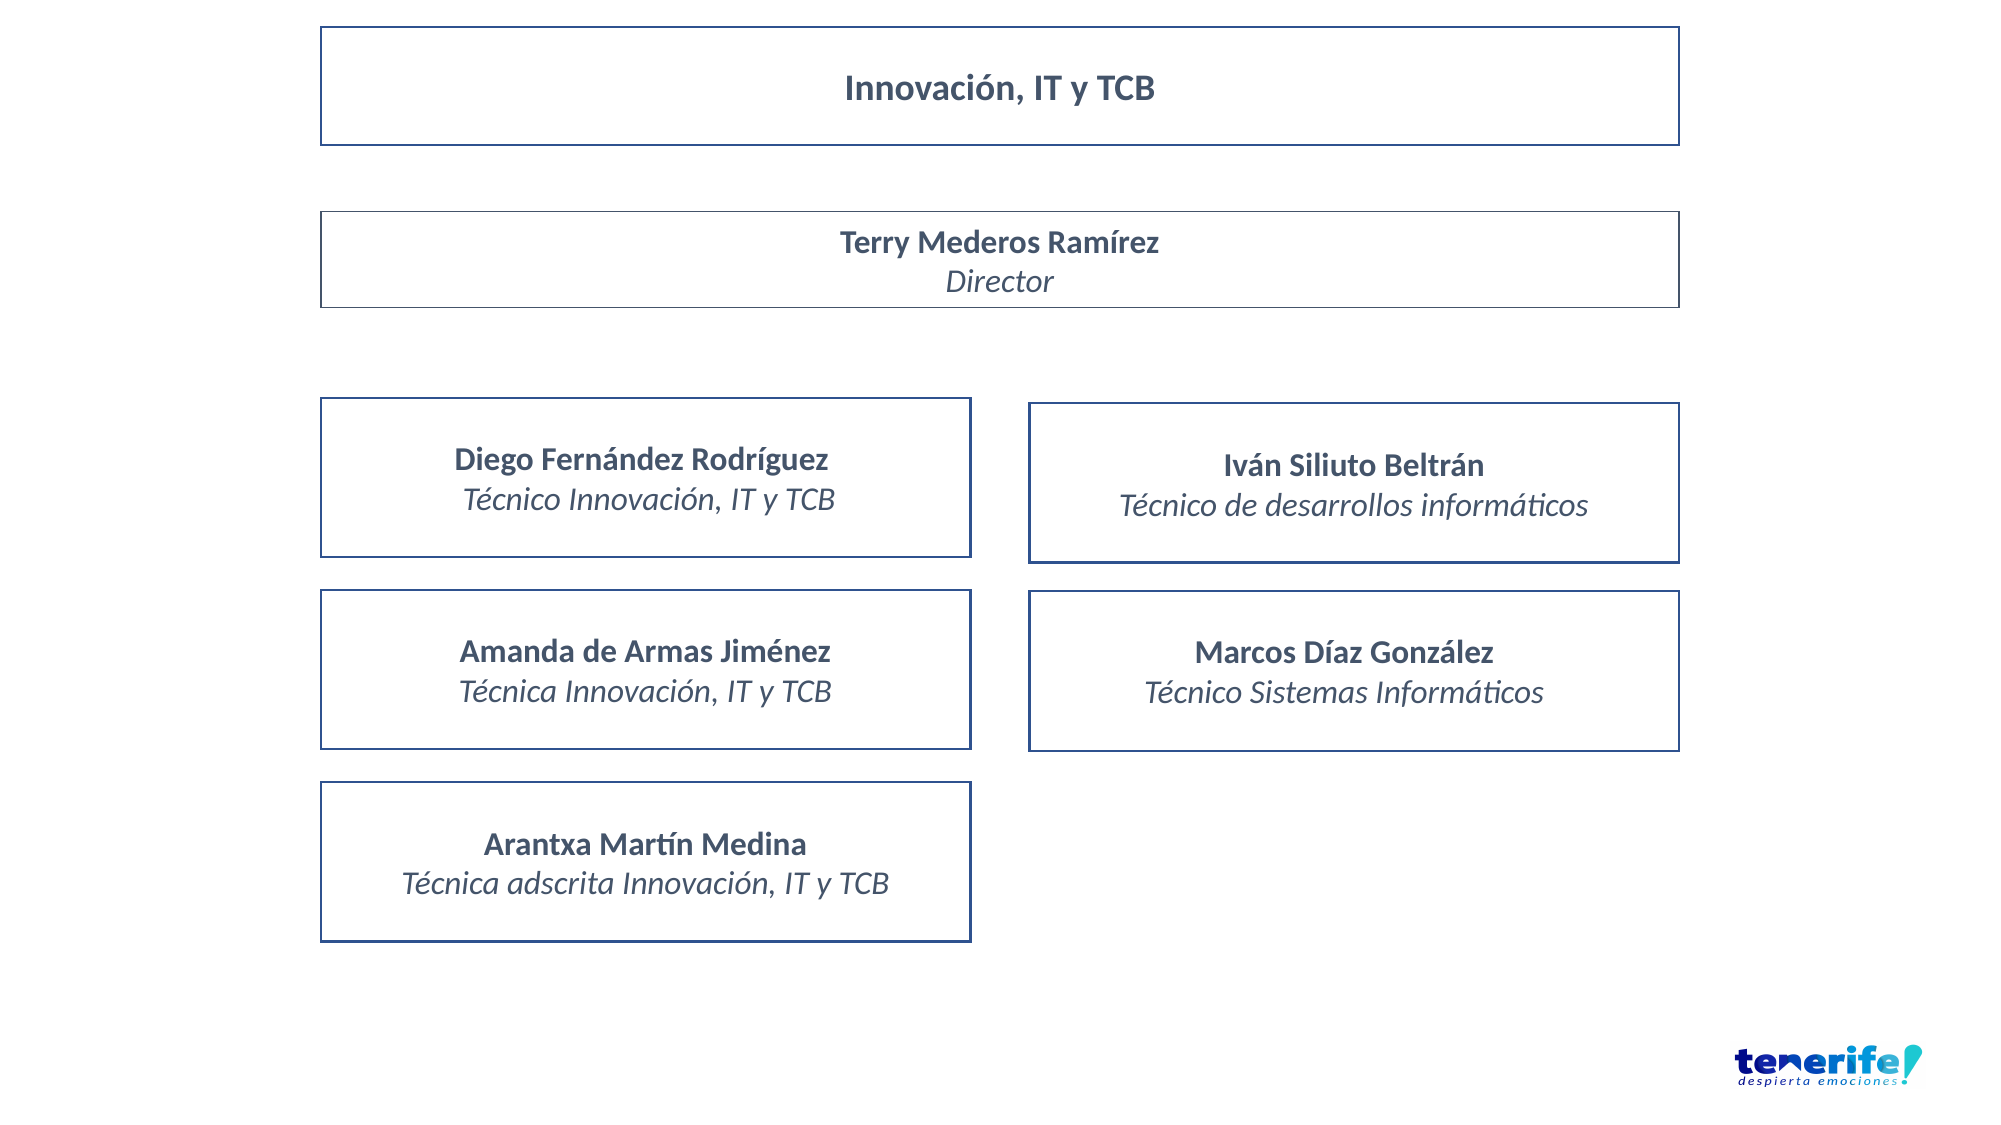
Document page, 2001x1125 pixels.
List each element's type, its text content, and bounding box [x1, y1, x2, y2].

text_box Terry Mederos Ramírez Director [320, 211, 1680, 308]
text_box Iván Siliuto Beltrán Técnico de desarrollos informáticos [1030, 403, 1679, 563]
text_box Amanda de Armas Jiménez Técnica Innovación, IT y TCB [321, 590, 971, 749]
text_box Arantxa Martín Medina Técnica adscrita Innovación, IT y TCB [321, 782, 971, 942]
text_box Diego Fernández Rodríguez Técnico Innovación, IT y TCB [321, 398, 971, 557]
text_box Marcos Díaz González Técnico Sistemas Informáticos [1019, 622, 1670, 719]
text_box Innovación, IT y TCB [321, 27, 1679, 145]
picture [1730, 1041, 1926, 1089]
